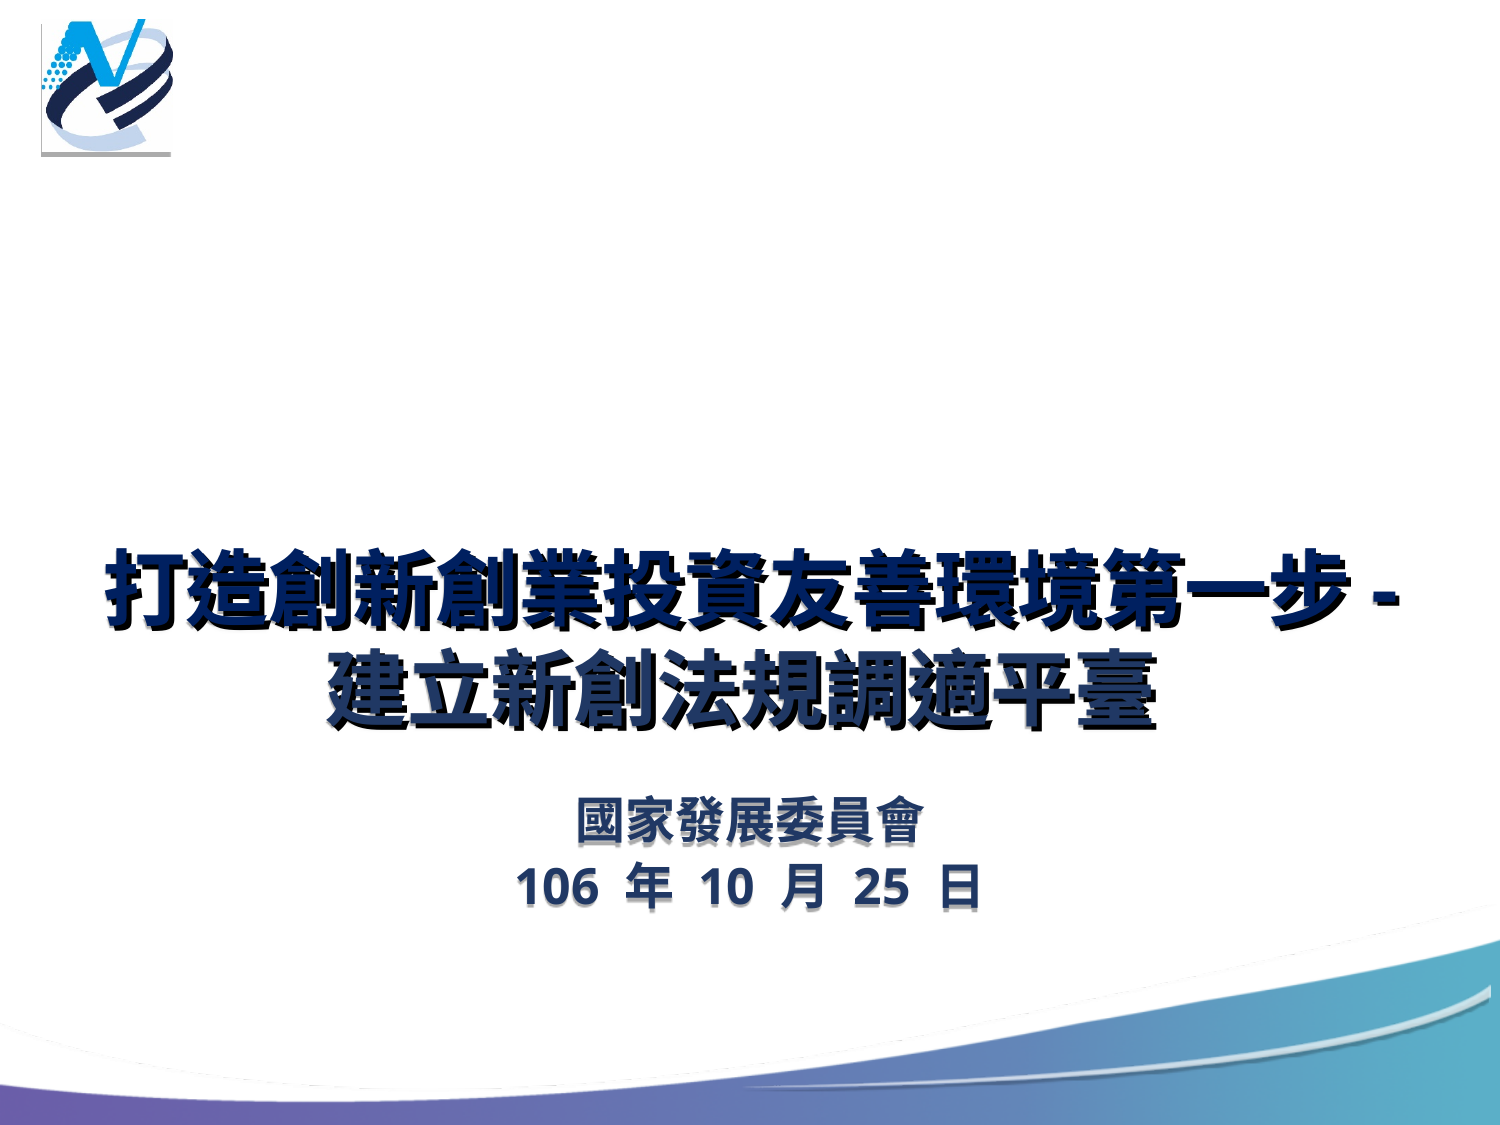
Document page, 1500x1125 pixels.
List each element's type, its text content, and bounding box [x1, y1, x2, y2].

picture [41, 19, 173, 152]
title 打造創新創業投資友善環境第一步- 建立新創法規調適平臺 [0, 391, 1500, 588]
subtitle 國家發展委員會 106 年 10 月 25 日 [0, 774, 1500, 1010]
